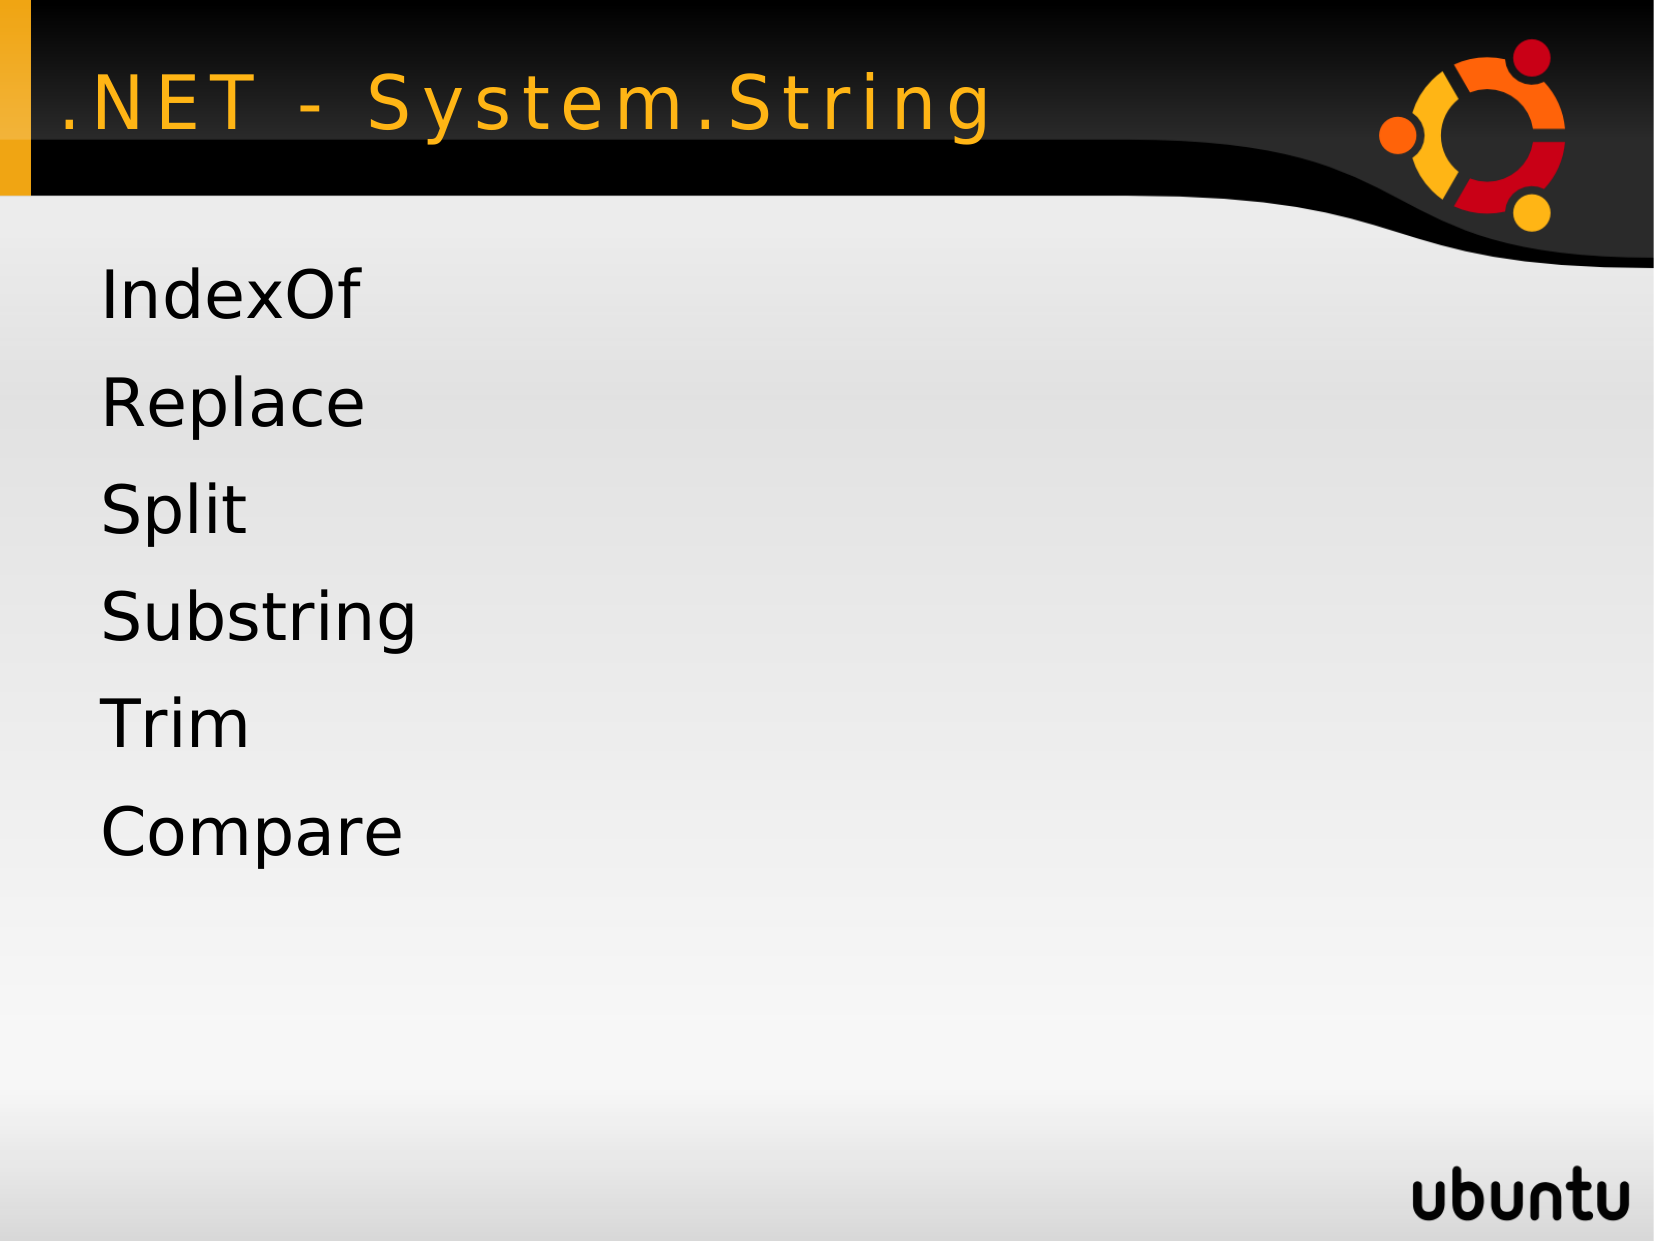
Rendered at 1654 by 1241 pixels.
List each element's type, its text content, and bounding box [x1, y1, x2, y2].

picture [0, 0, 1654, 1241]
list IndexOf Replace Split Substring Trim Compare [82, 256, 1571, 1076]
title .NET - System.String [59, 36, 1270, 171]
